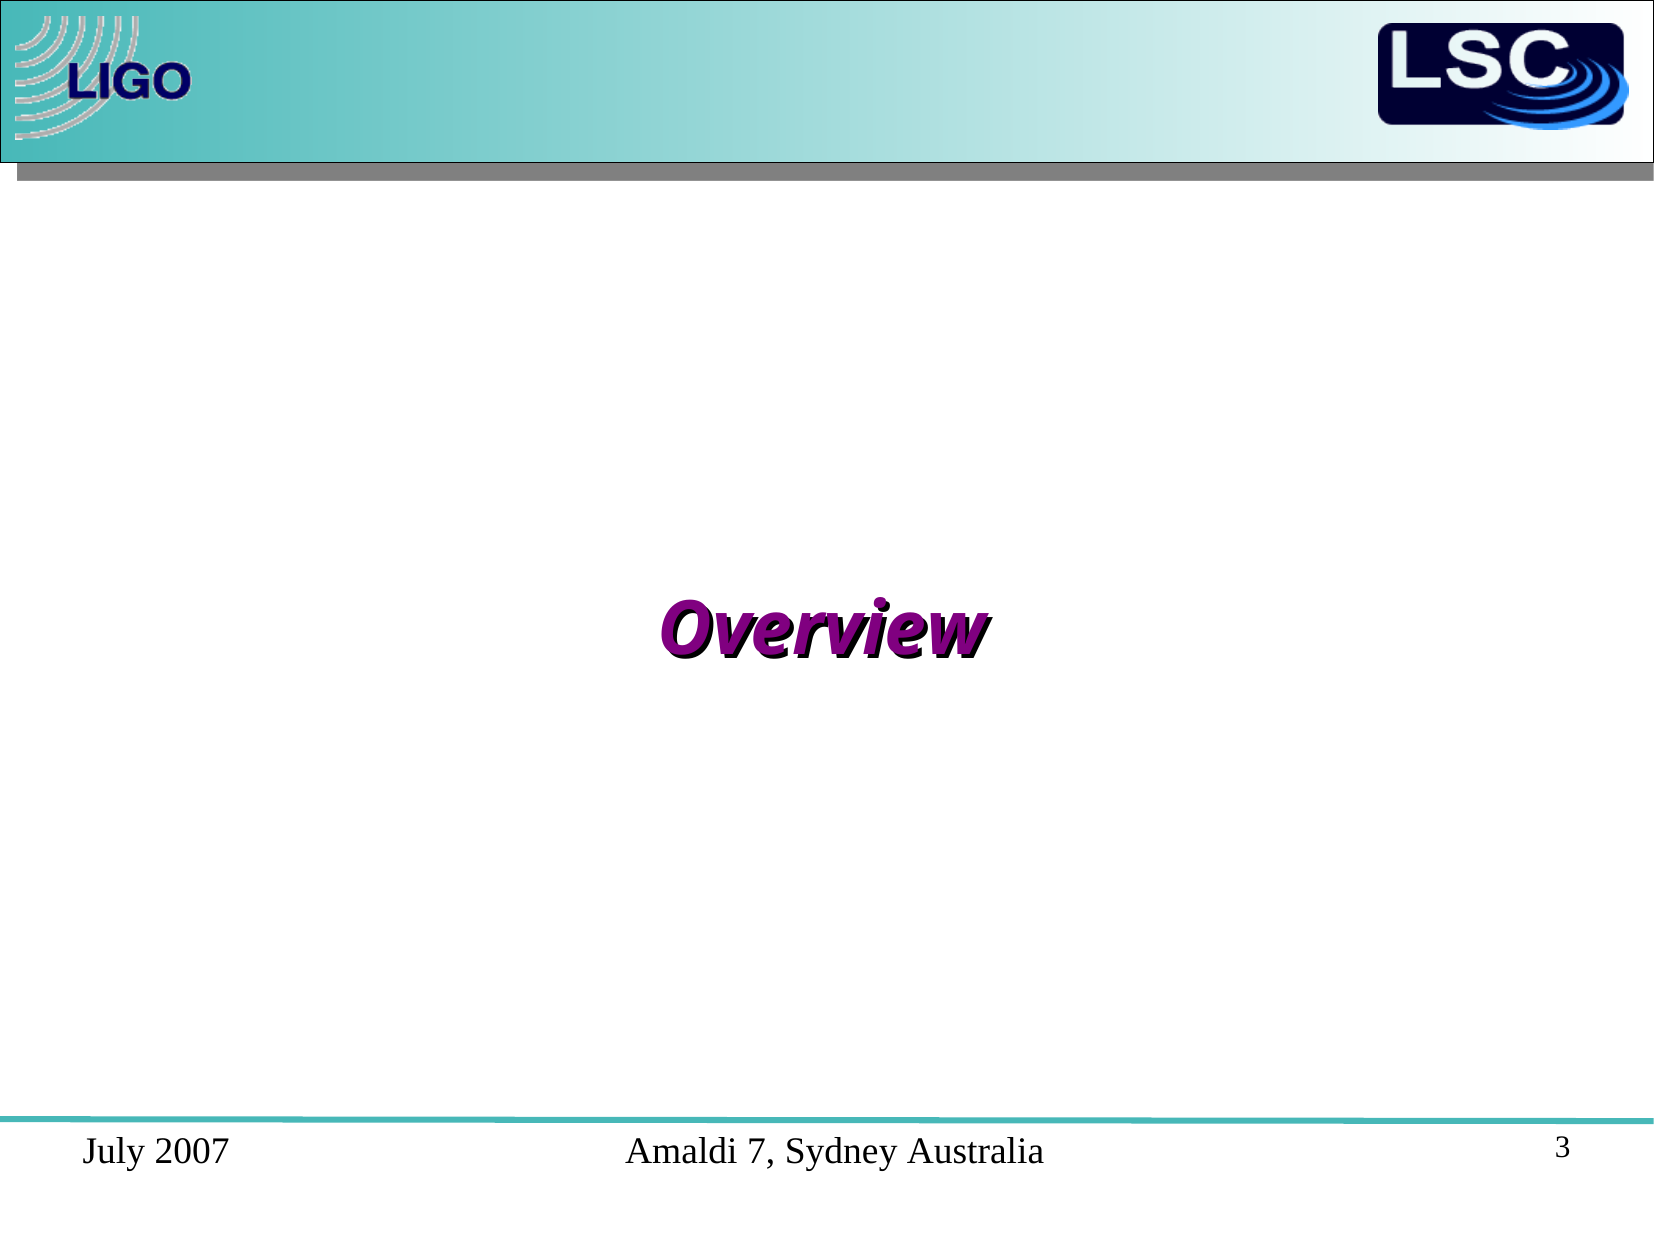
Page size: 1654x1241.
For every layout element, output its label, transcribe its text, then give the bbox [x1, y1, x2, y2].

text_box Overview [642, 566, 1011, 674]
picture [15, 16, 192, 140]
picture [1378, 23, 1629, 130]
